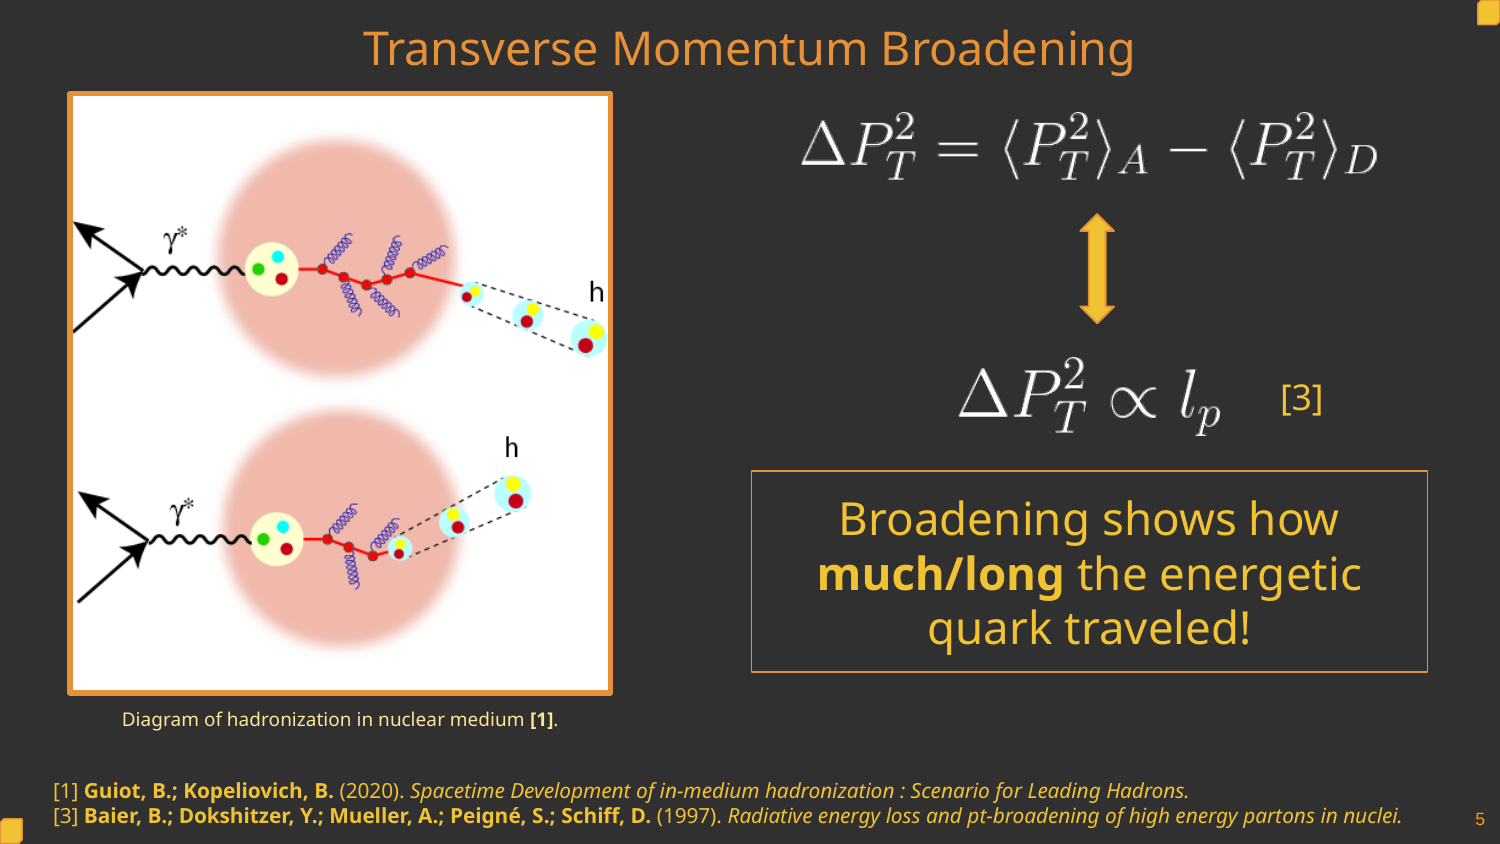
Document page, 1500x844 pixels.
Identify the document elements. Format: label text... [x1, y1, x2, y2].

picture [72, 96, 608, 691]
text_box [1] Guiot, B.; Kopeliovich, B. (2020). Spacetime Development of in-medium hadronization : Scenario for Leading Hadrons. [3] Baier, B.; Dokshitzer, Y.; Mueller, A.; Peigné, S.; Schiff, D. (1997). Radiative energy loss and pt-broadening of high energy partons in nuclei. [38, 763, 1449, 844]
picture [958, 357, 1221, 436]
text_box Broadening shows how much/long the energetic quark traveled! [751, 471, 1428, 673]
text_box [3] [1261, 356, 1344, 436]
picture [801, 112, 1378, 181]
slide_number <number> [1437, 792, 1500, 844]
text_box Diagram of hadronization in nuclear medium [1]. [95, 690, 586, 747]
title Transverse Momentum Broadening [51, 0, 1449, 94]
text_box [1080, 214, 1115, 324]
